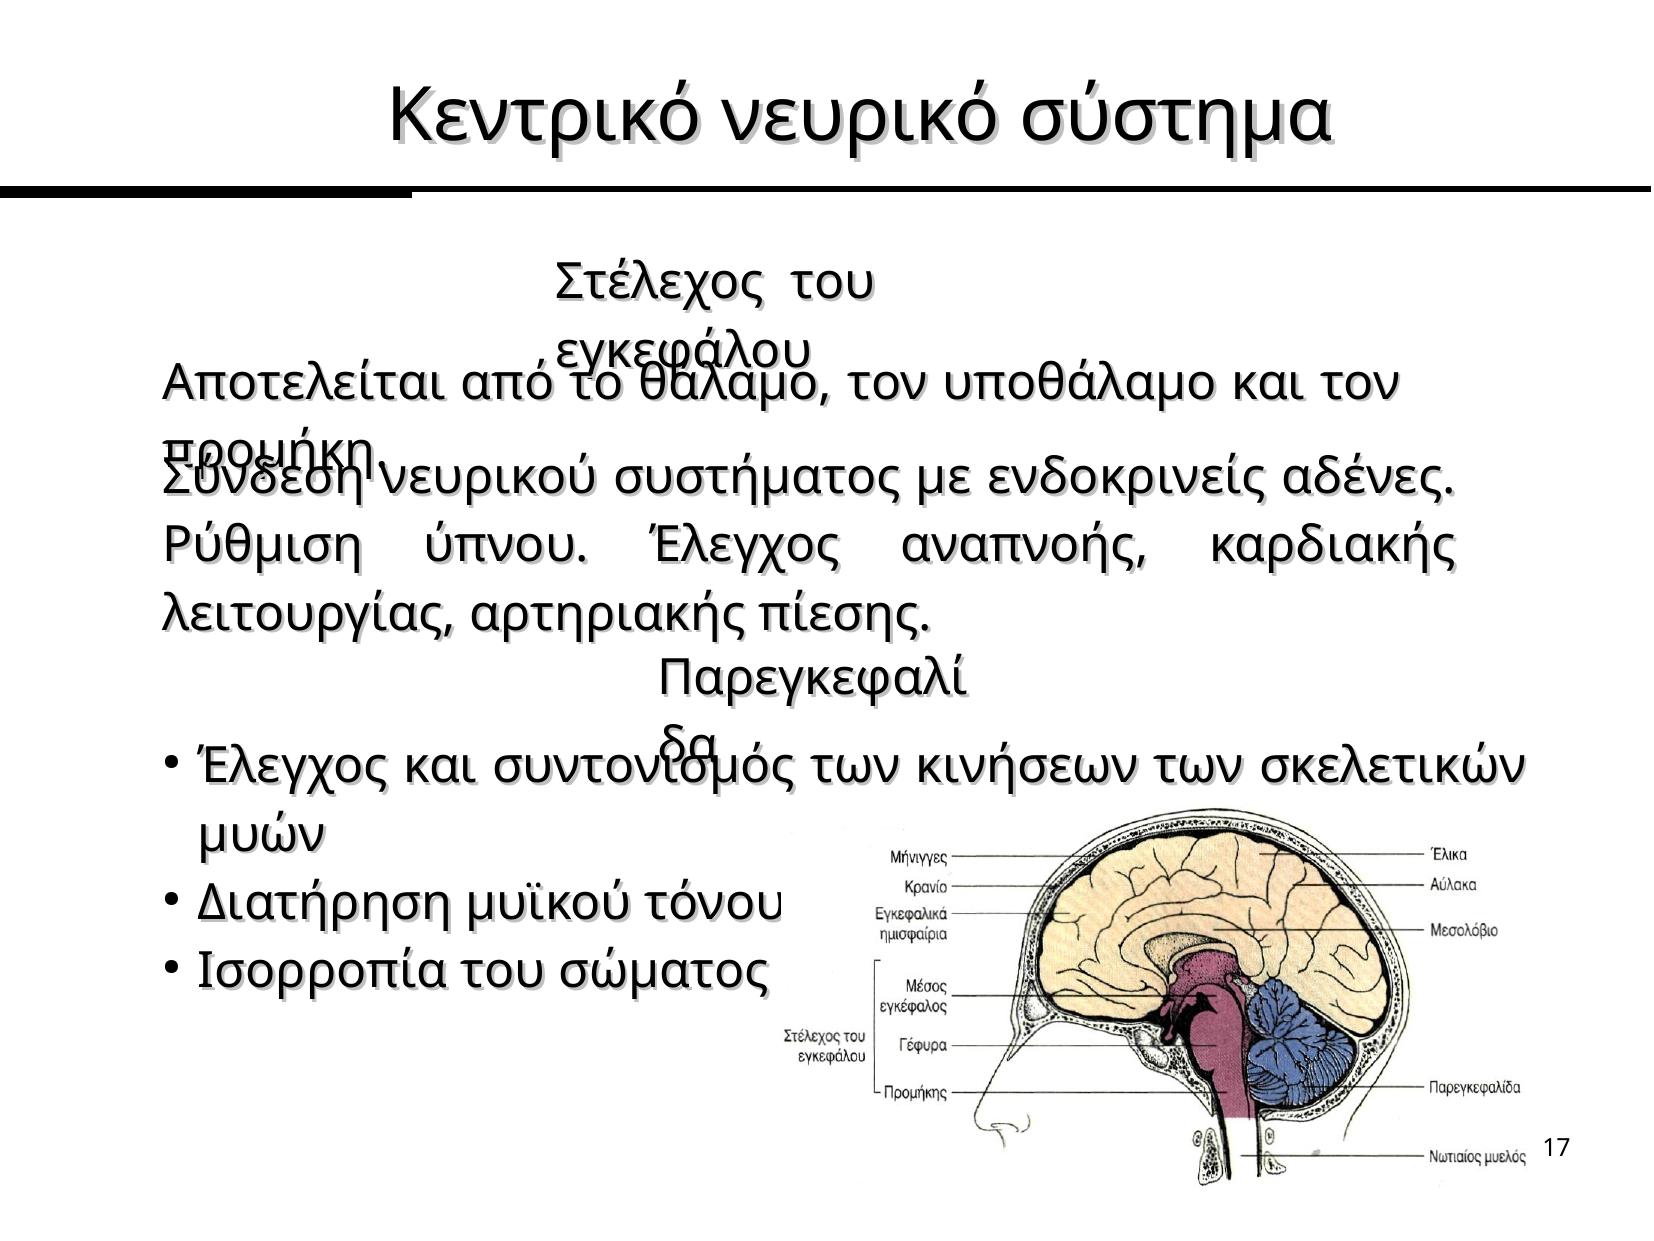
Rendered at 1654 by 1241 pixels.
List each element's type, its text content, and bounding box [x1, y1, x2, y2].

picture [781, 802, 1530, 1188]
text_box Στέλεχος του εγκεφάλου [540, 237, 1114, 313]
text_box Κεντρικό νευρικό σύστημα [372, 52, 1276, 158]
text_box Αποτελείται από το θάλαμο, τον υποθάλαμο και τον προμήκη. [147, 338, 1548, 414]
text_box Έλεγχος και συντονισμός των κινήσεων των σκελετικών μυών Διατήρηση μυϊκού τόνου Ισορροπία του σώματος [147, 722, 1548, 979]
text_box Παρεγκεφαλίδα [642, 633, 1012, 709]
text_box Σύνδεση νευρικού συστήματος με ενδοκρινείς αδένες. Ρύθμιση ύπνου. Έλεγχος αναπνοής, καρδιακής λειτουργίας, αρτηριακής πίεσης. [147, 432, 1571, 629]
